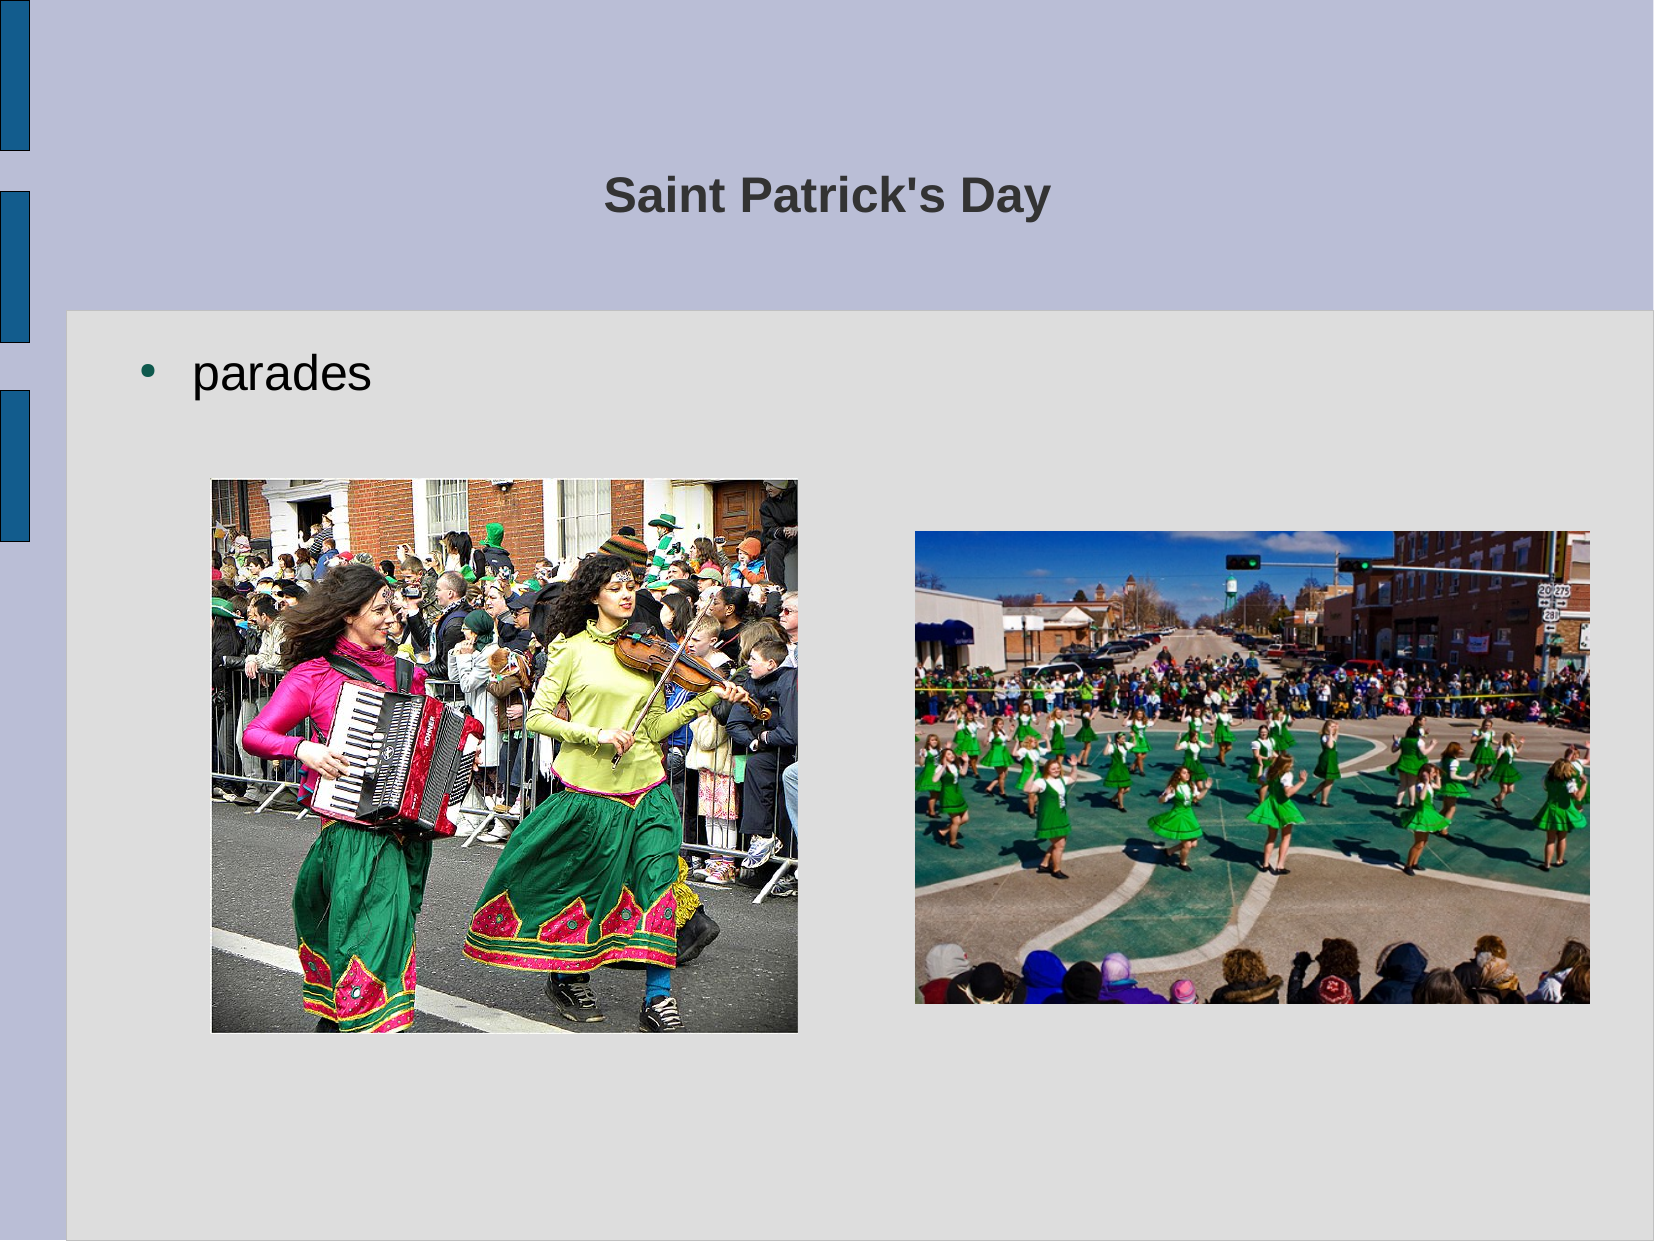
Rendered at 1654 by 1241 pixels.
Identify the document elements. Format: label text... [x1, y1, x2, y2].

list parades [121, 344, 1534, 1127]
picture [210, 478, 798, 1034]
picture [915, 531, 1590, 1004]
title Saint Patrick's Day [121, 91, 1534, 299]
